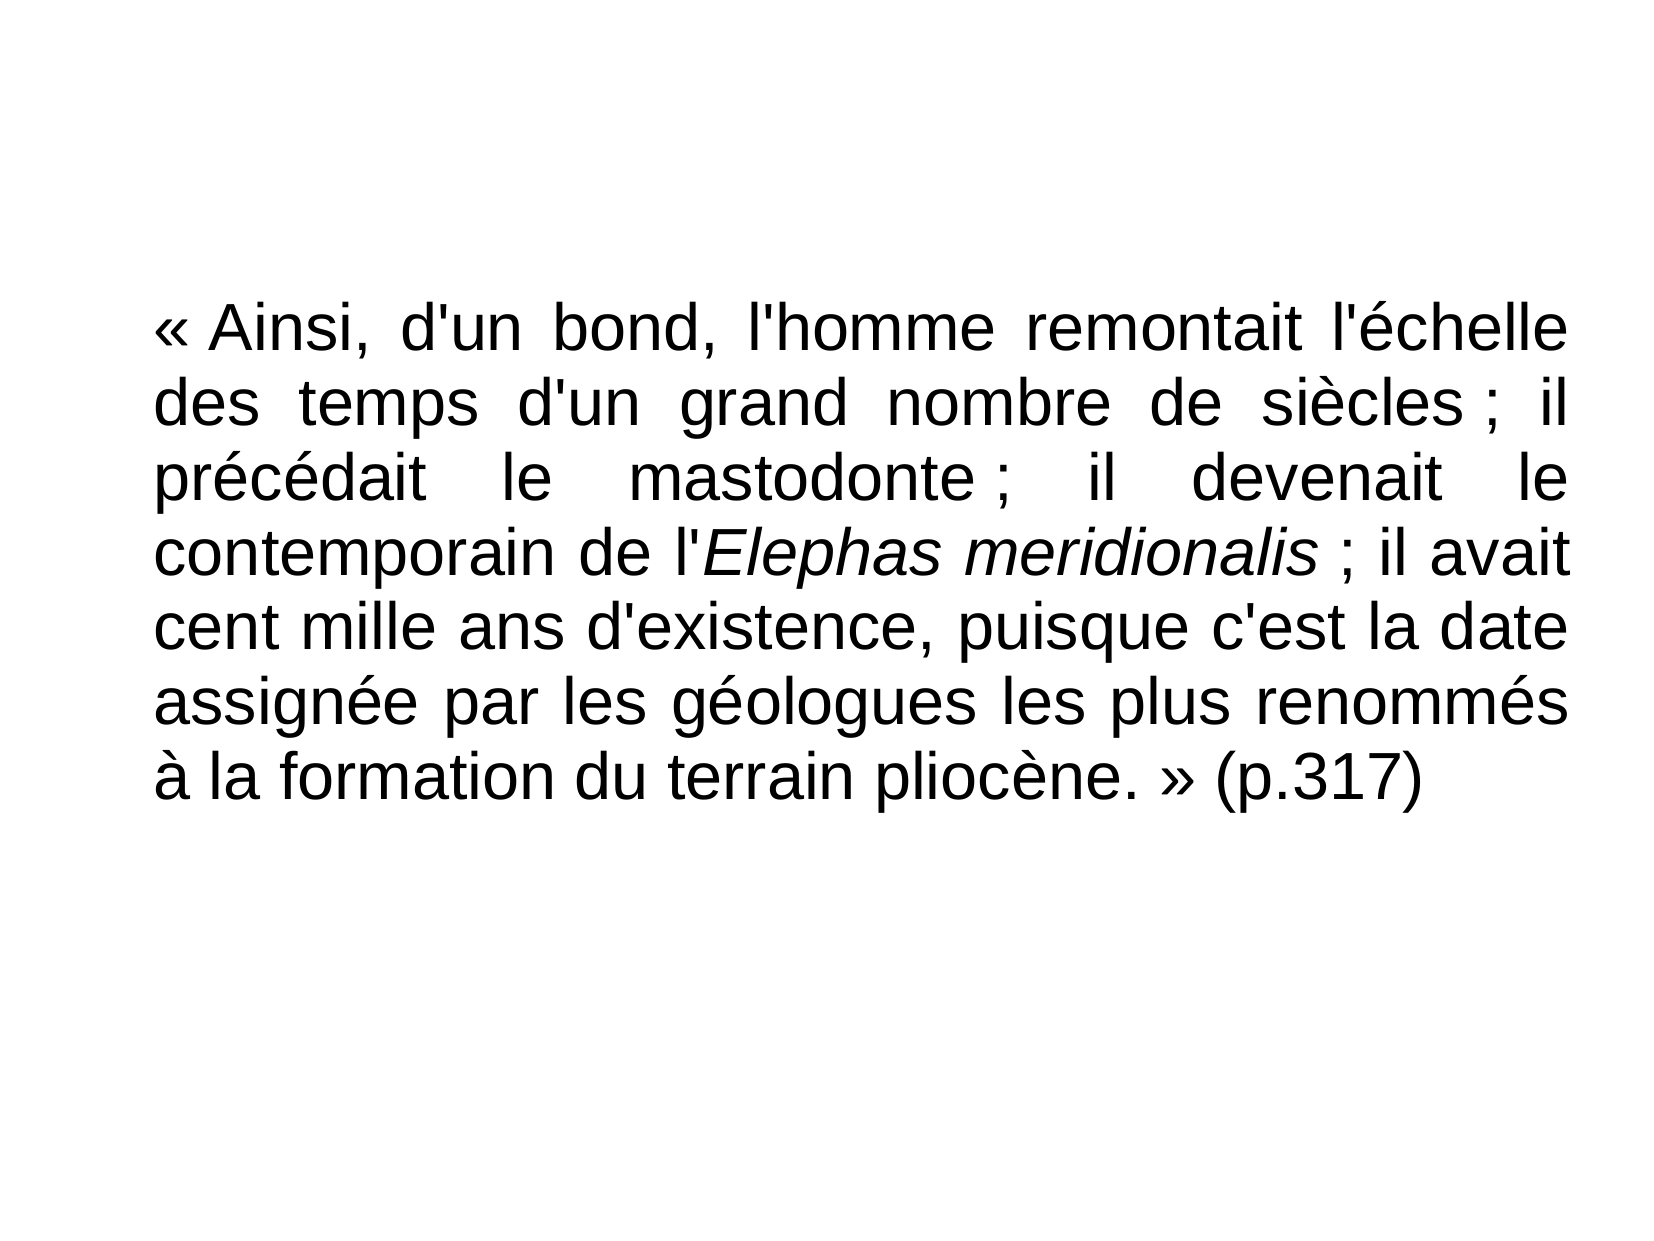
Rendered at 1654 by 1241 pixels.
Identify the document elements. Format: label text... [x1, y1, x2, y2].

list « Ainsi, d'un bond, l'homme remontait l'échelle des temps d'un grand nombre de siècles ; il précédait le mastodonte ; il devenait le contemporain de l'Elephas meridionalis ; il avait cent mille ans d'existence, puisque c'est la date assignée par les géologues les plus renommés à la formation du terrain pliocène. » (p.317) [82, 290, 1571, 1109]
